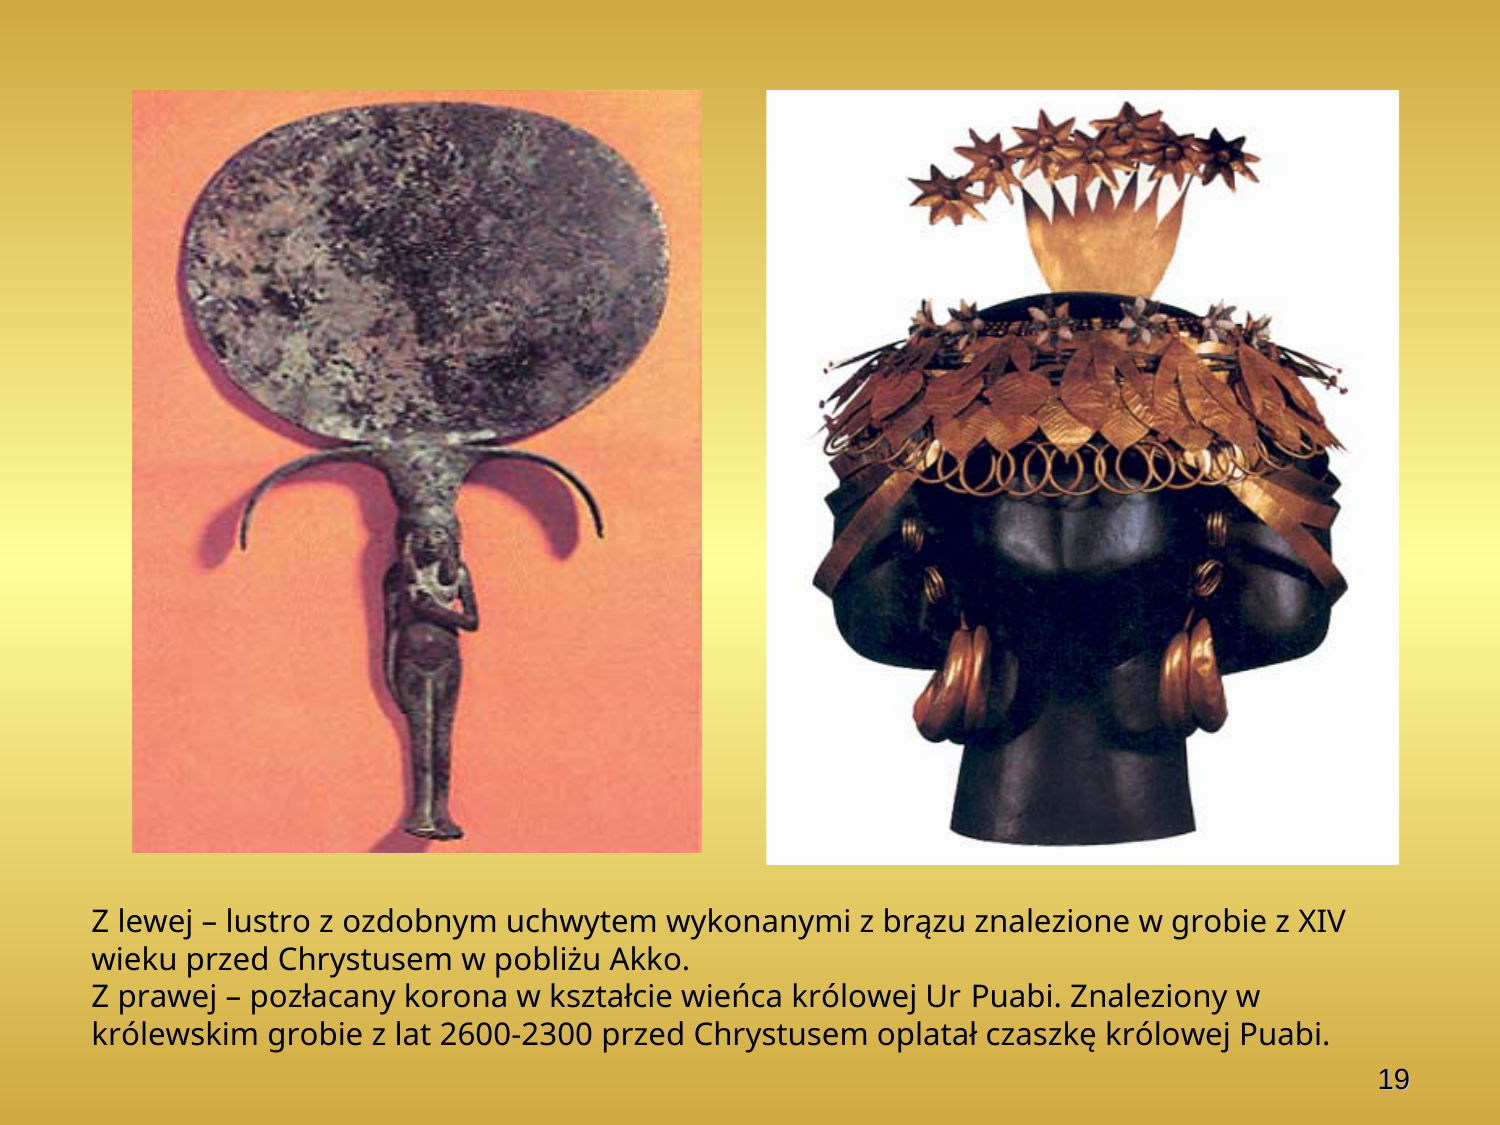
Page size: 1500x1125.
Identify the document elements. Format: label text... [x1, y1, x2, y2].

picture [766, 90, 1400, 865]
text_box 39 [1074, 1060, 1426, 1103]
text_box [132, 90, 702, 853]
text_box Z lewej – lustro z ozdobnym uchwytem wykonanymi z brązu znalezione w grobie z XIV wieku przed Chrystusem w pobliżu Akko. Z prawej – pozłacany korona w kształcie wieńca królowej Ur Puabi. Znaleziony w królewskim grobie z lat 2600-2300 przed Chrystusem oplatał czaszkę królowej Puabi. [76, 893, 1436, 1060]
